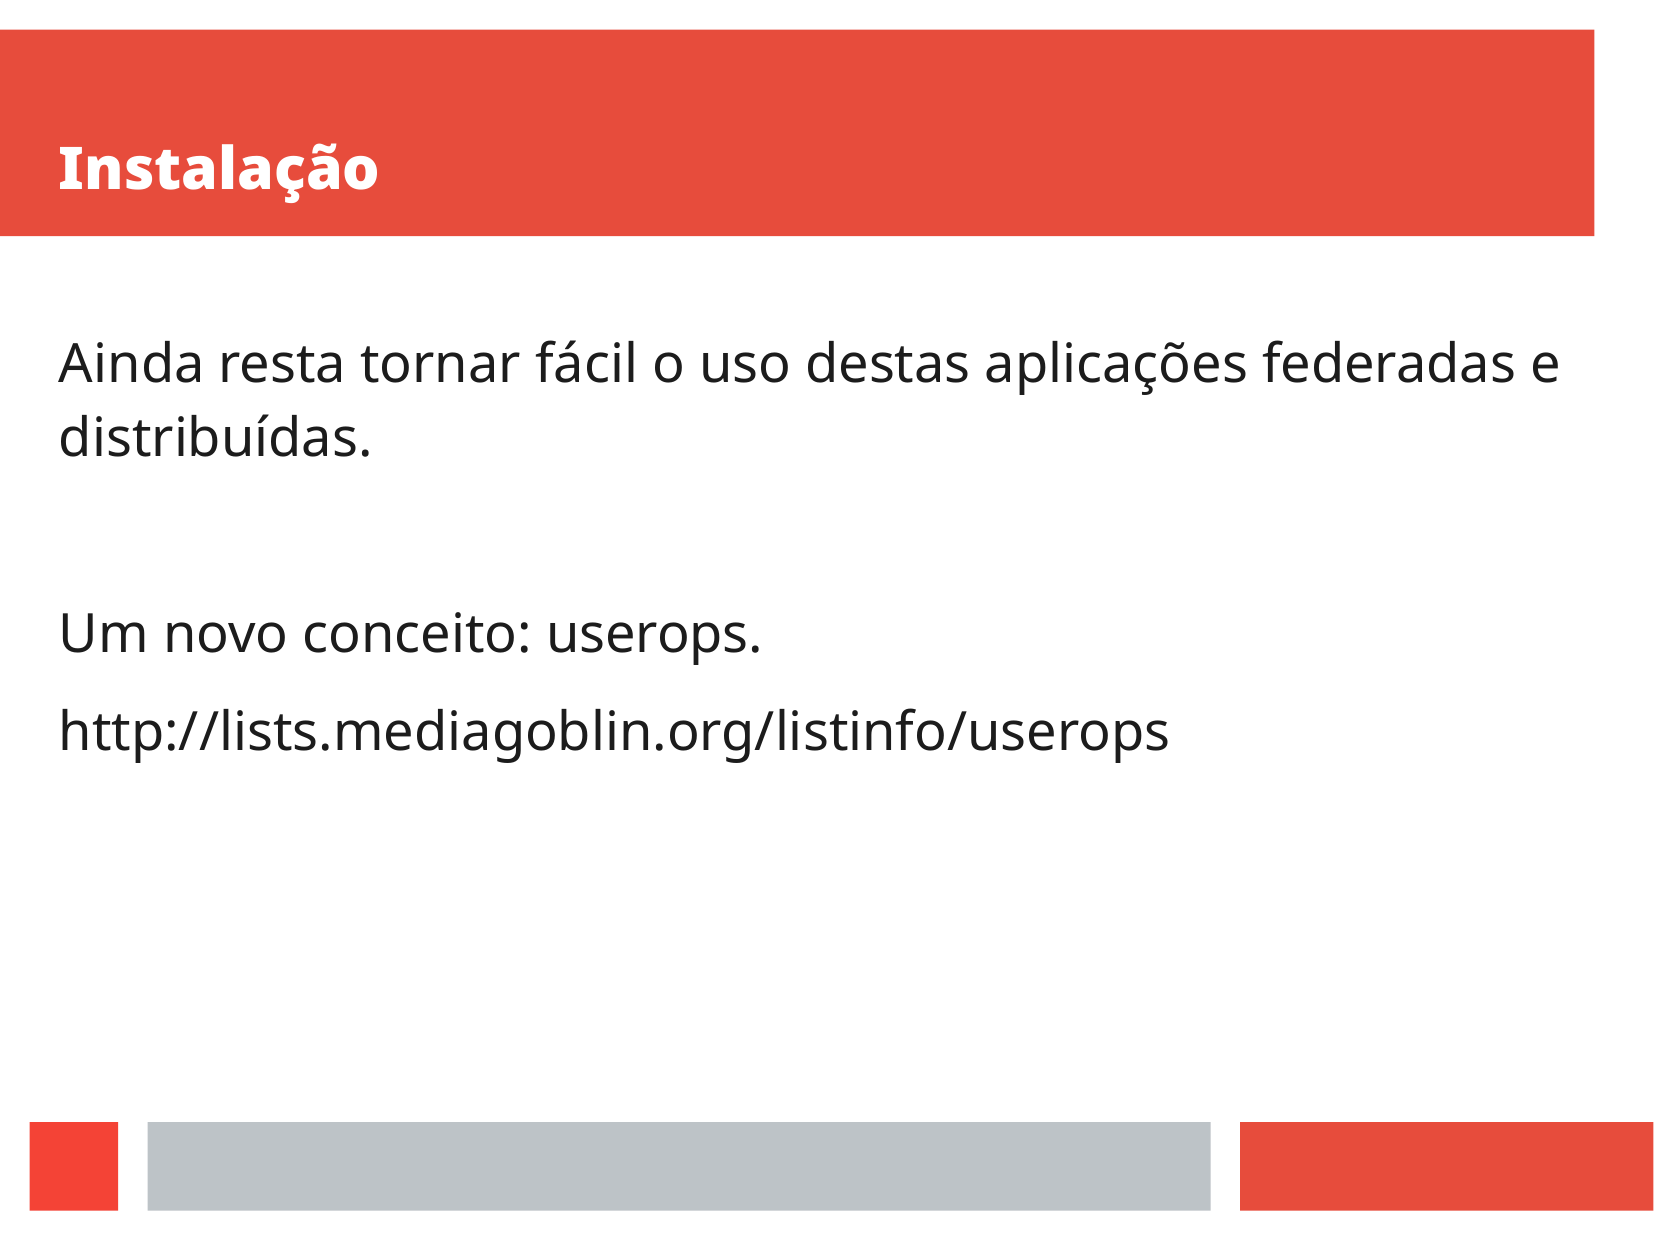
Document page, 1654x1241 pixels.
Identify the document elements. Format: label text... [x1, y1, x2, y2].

list Ainda resta tornar fácil o uso destas aplicações federadas e distribuídas. Um novo conceito: userops. http://lists.mediagoblin.org/listinfo/userops [59, 324, 1565, 1093]
title Instalação [59, 59, 1595, 207]
